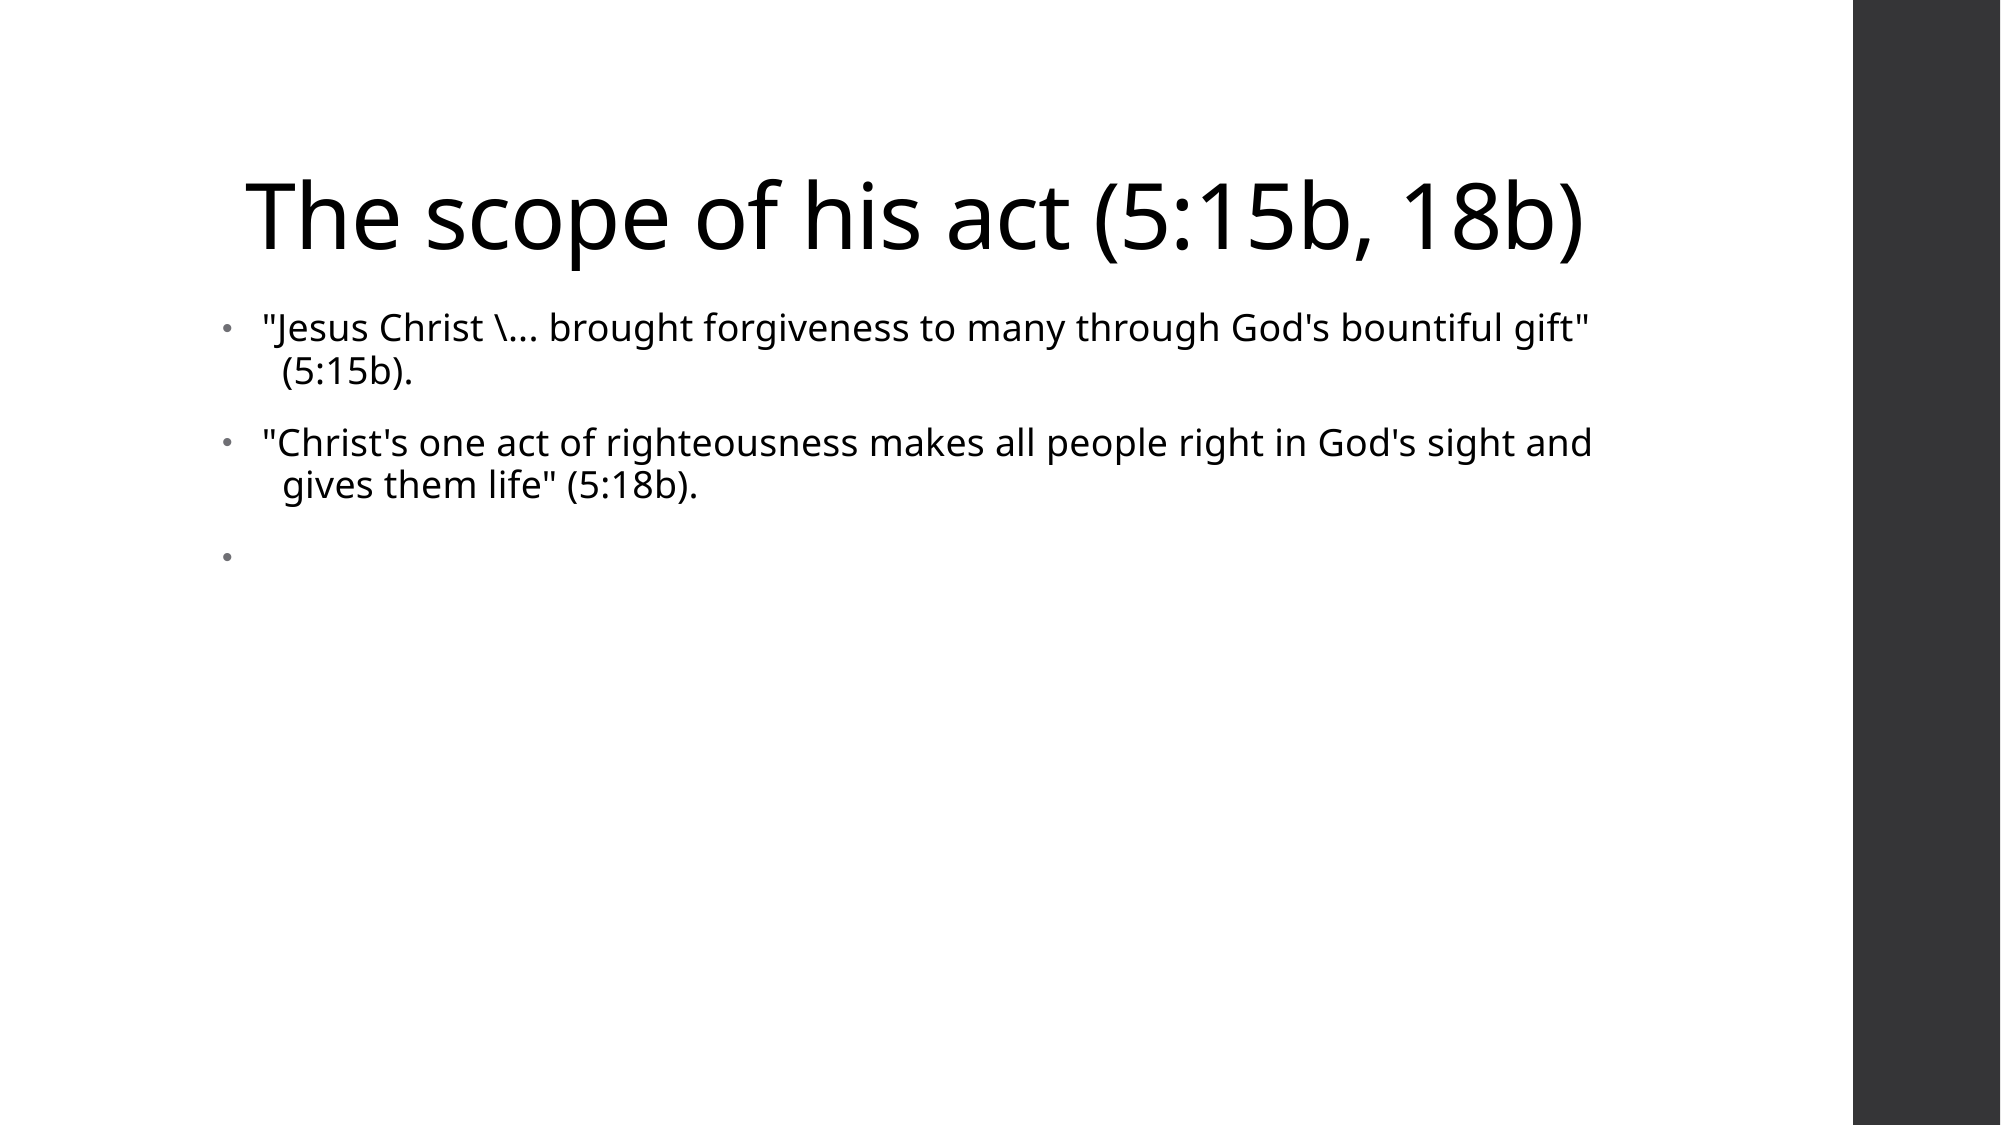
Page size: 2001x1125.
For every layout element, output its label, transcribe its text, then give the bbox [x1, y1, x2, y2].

title The scope of his act (5:15b, 18b) [206, 60, 1797, 278]
list "Jesus Christ \... brought forgiveness to many through God's bountiful gift" (5:15b). "Christ's one act of righteousness makes all people right in God's sight and gives them life" (5:18b). [206, 299, 1617, 1014]
